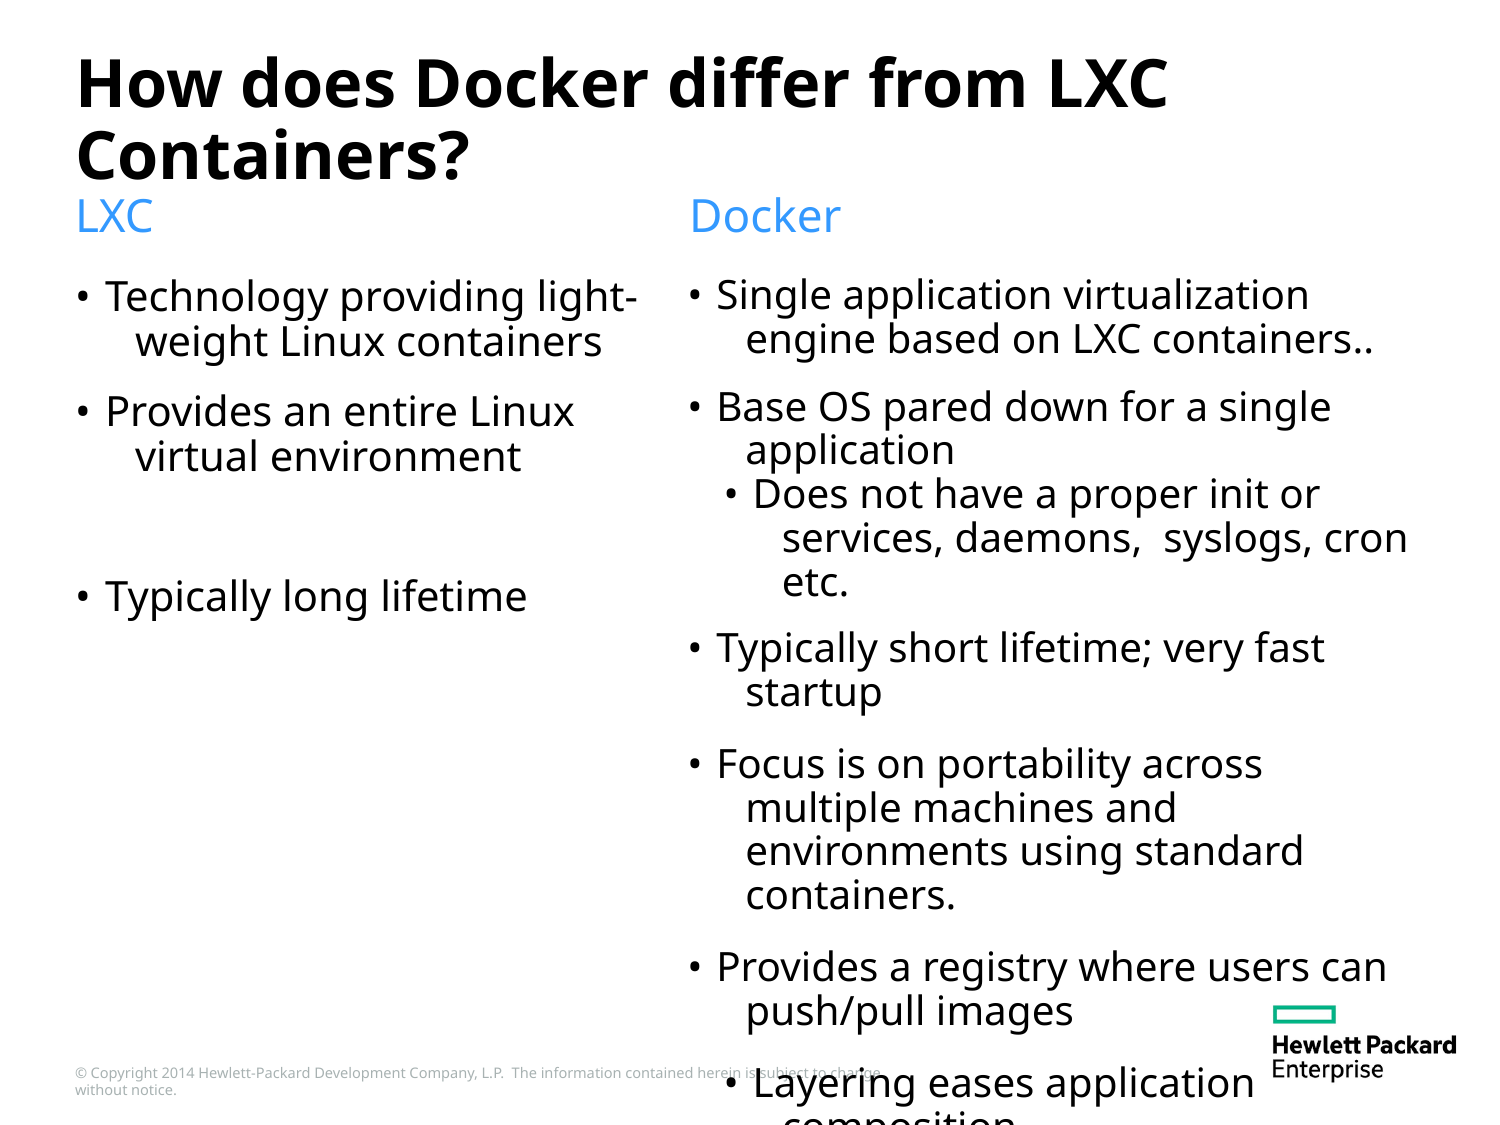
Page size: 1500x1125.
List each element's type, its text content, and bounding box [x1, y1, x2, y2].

list Technology providing light-weight Linux containers Provides an entire Linux virtual environment Typically long lifetime [75, 275, 647, 1001]
list Docker [689, 192, 1344, 255]
picture [1426, 992, 1476, 1099]
list Single application virtualization engine based on LXC containers.. Base OS pared down for a single application Does not have a proper init or services, daemons, syslogs, cron etc. Typically short lifetime; very fast startup Focus is on portability across multiple machines and environments using standard containers. Provides a registry where users can push/pull images Layering eases application composition [687, 275, 1426, 1125]
list LXC [75, 192, 729, 258]
title How does Docker differ from LXC Containers? [75, 50, 1426, 176]
